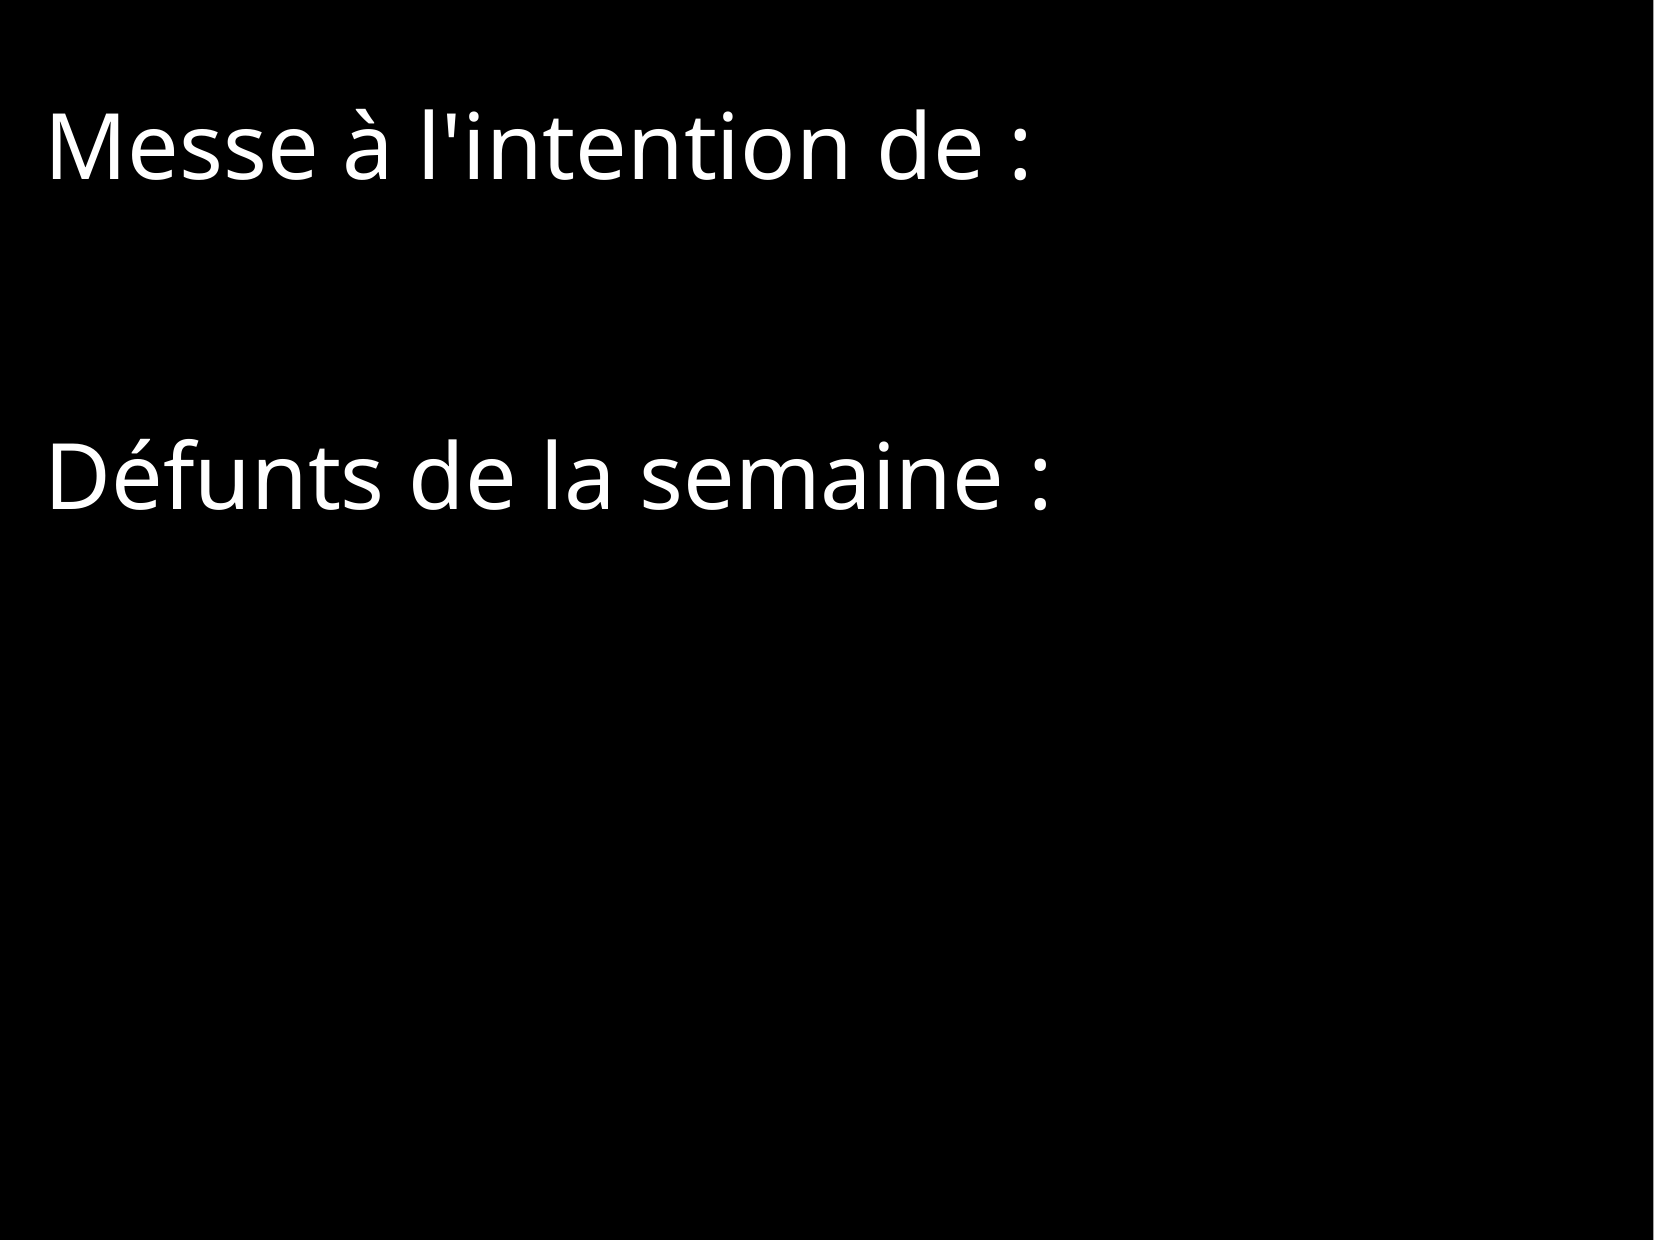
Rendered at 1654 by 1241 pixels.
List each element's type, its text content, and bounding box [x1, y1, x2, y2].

title Messe à l'intention de : Défunts de la semaine : [29, 59, 1595, 1182]
